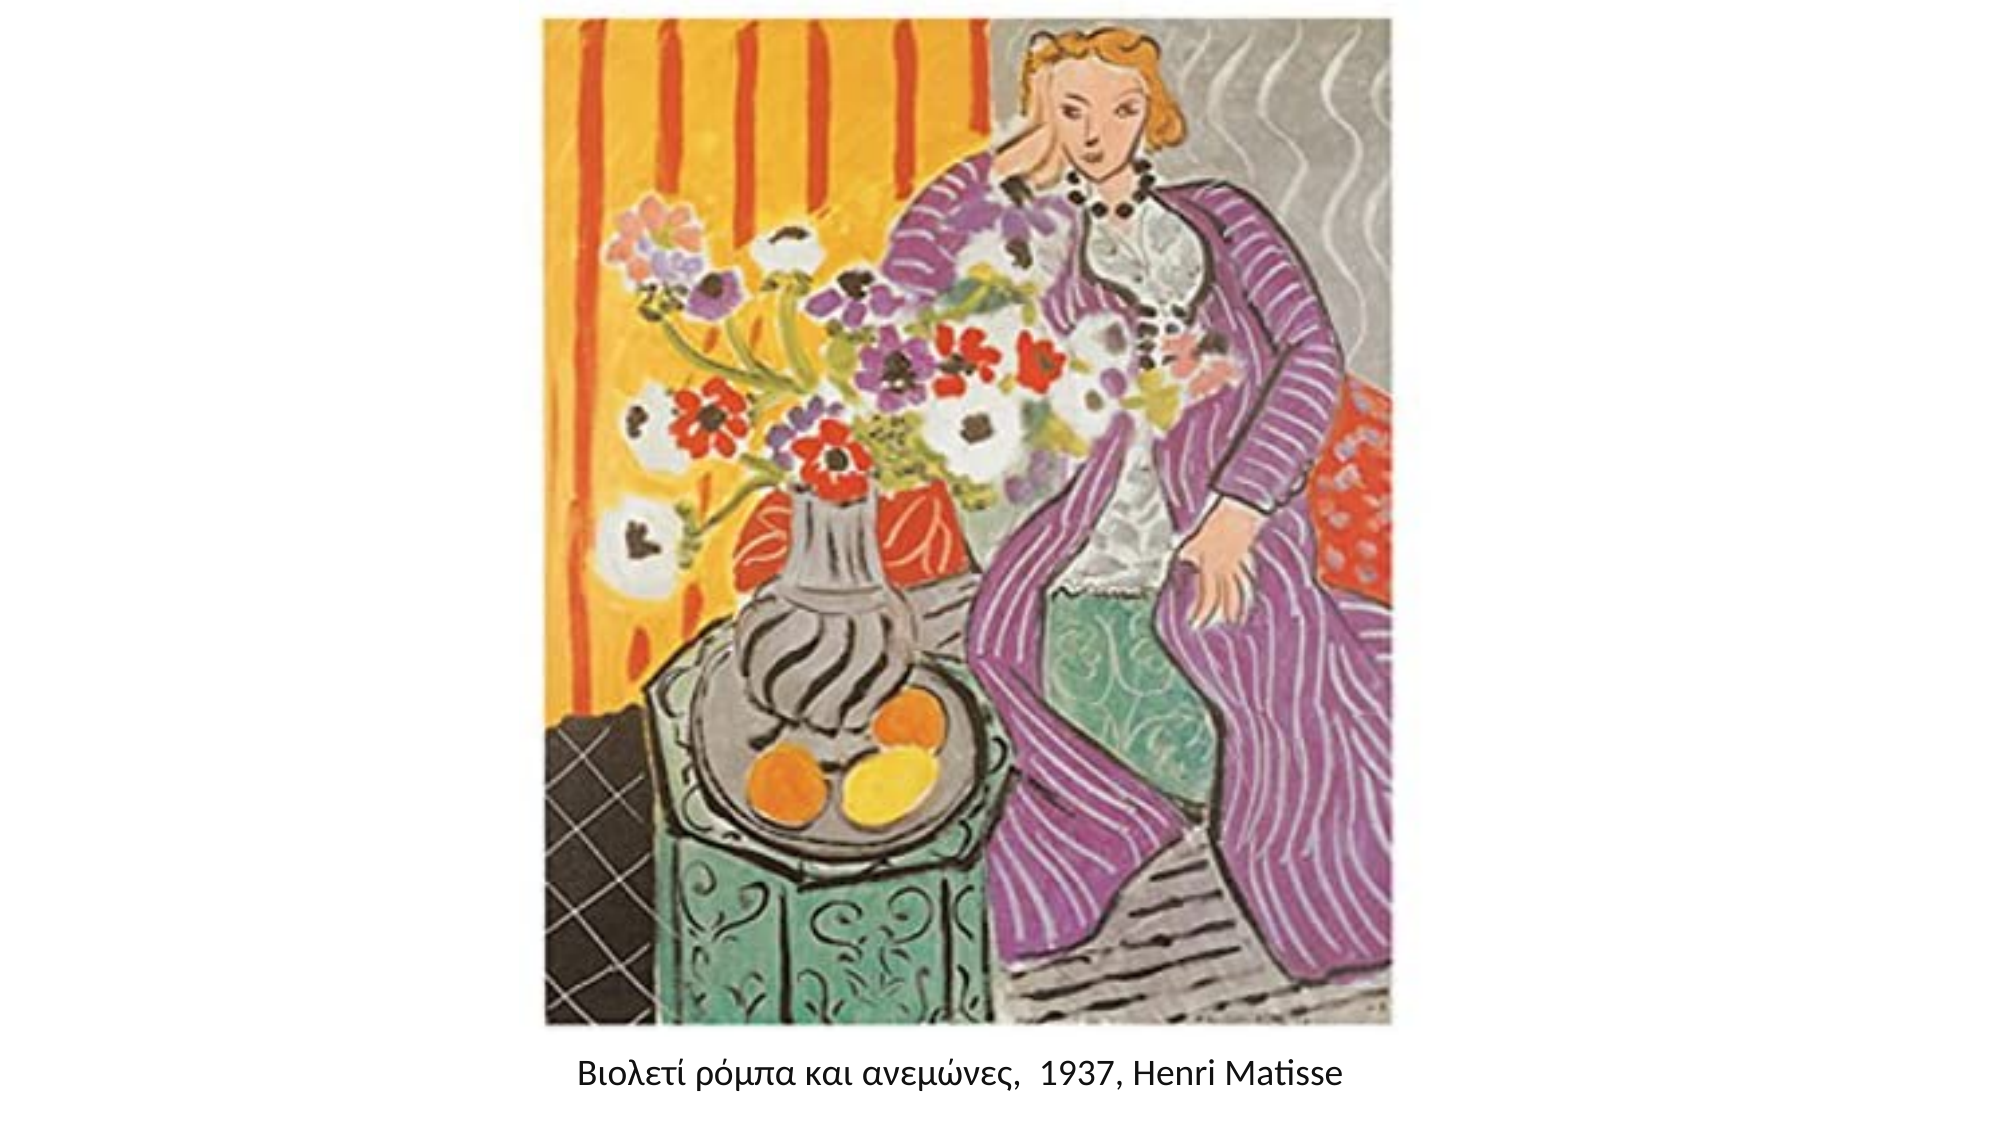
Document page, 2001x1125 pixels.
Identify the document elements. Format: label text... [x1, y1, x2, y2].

picture [519, 0, 1431, 1037]
text_box Βιολετί ρόμπα και ανεμώνες, 1937, Henri Matisse [520, 1037, 1398, 1100]
